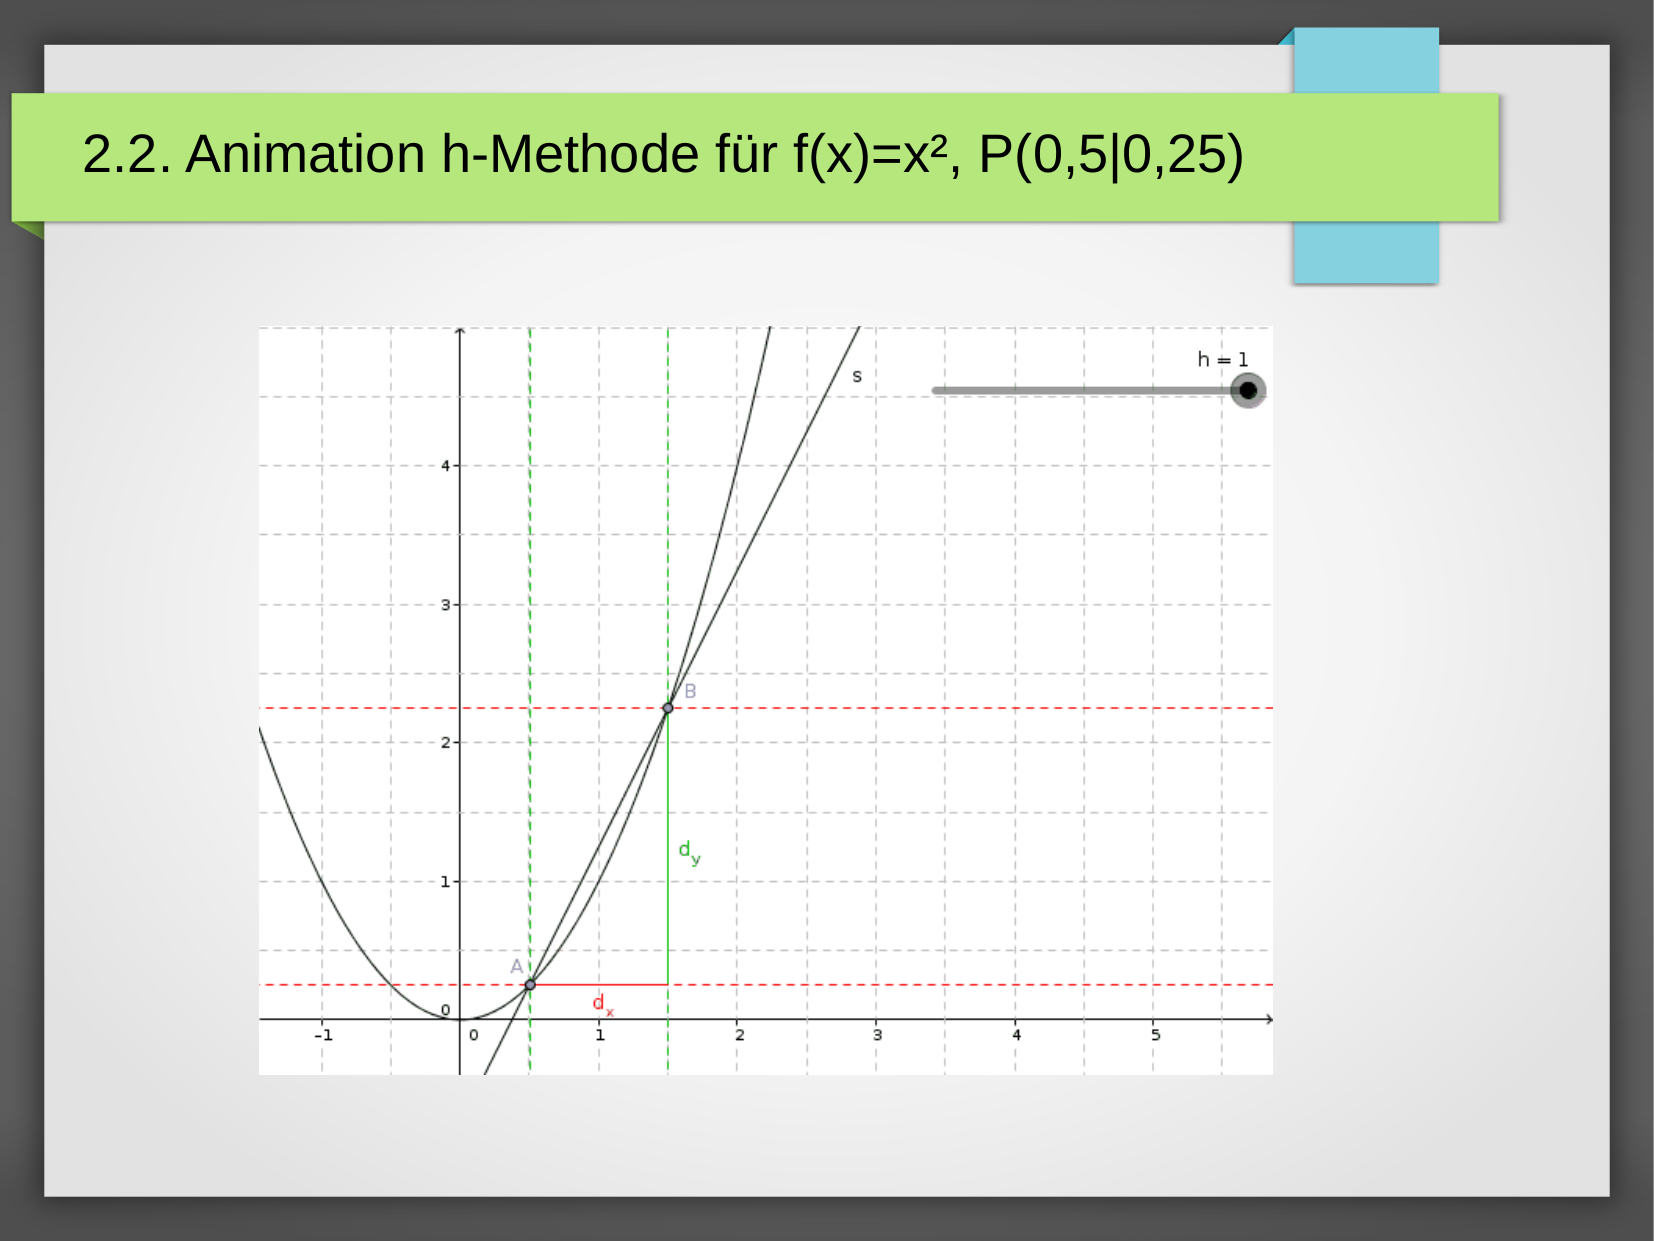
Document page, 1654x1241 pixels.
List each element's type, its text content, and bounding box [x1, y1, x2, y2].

picture [0, 0, 1654, 1241]
title 2.2. Animation h-Methode für f(x)=x², P(0,5|0,25) [82, 94, 1264, 213]
